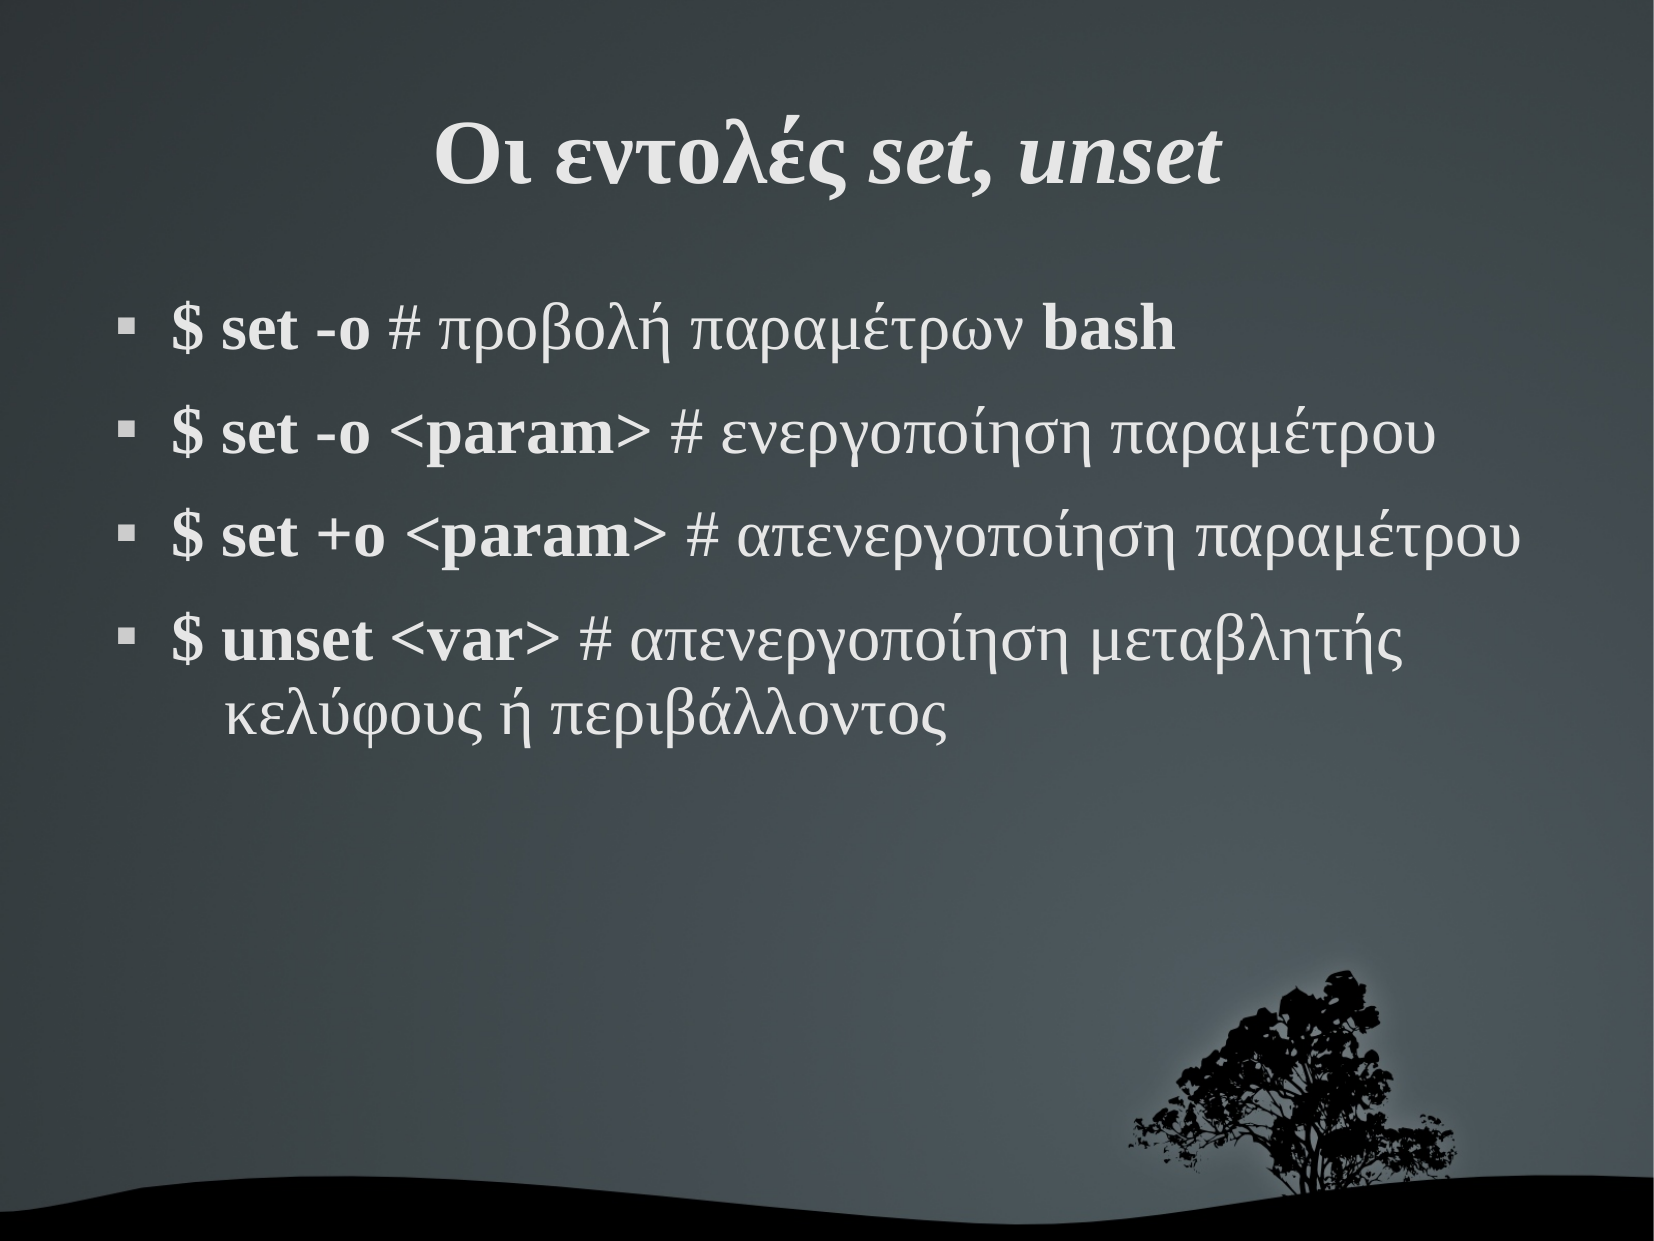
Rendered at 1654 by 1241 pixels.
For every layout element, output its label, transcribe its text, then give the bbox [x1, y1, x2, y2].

picture [0, 0, 1654, 1241]
title Οι εντολές set, unset [82, 49, 1571, 257]
list $ set -o # προβολή παραμέτρων bash $ set -o <param> # ενεργοποίηση παραμέτρου $ set +o <param> # απενεργοποίηση παραμέτρου $ unset <var> # απενεργοποίηση μεταβλητής κελύφους ή περιβάλλοντος [82, 290, 1571, 1109]
